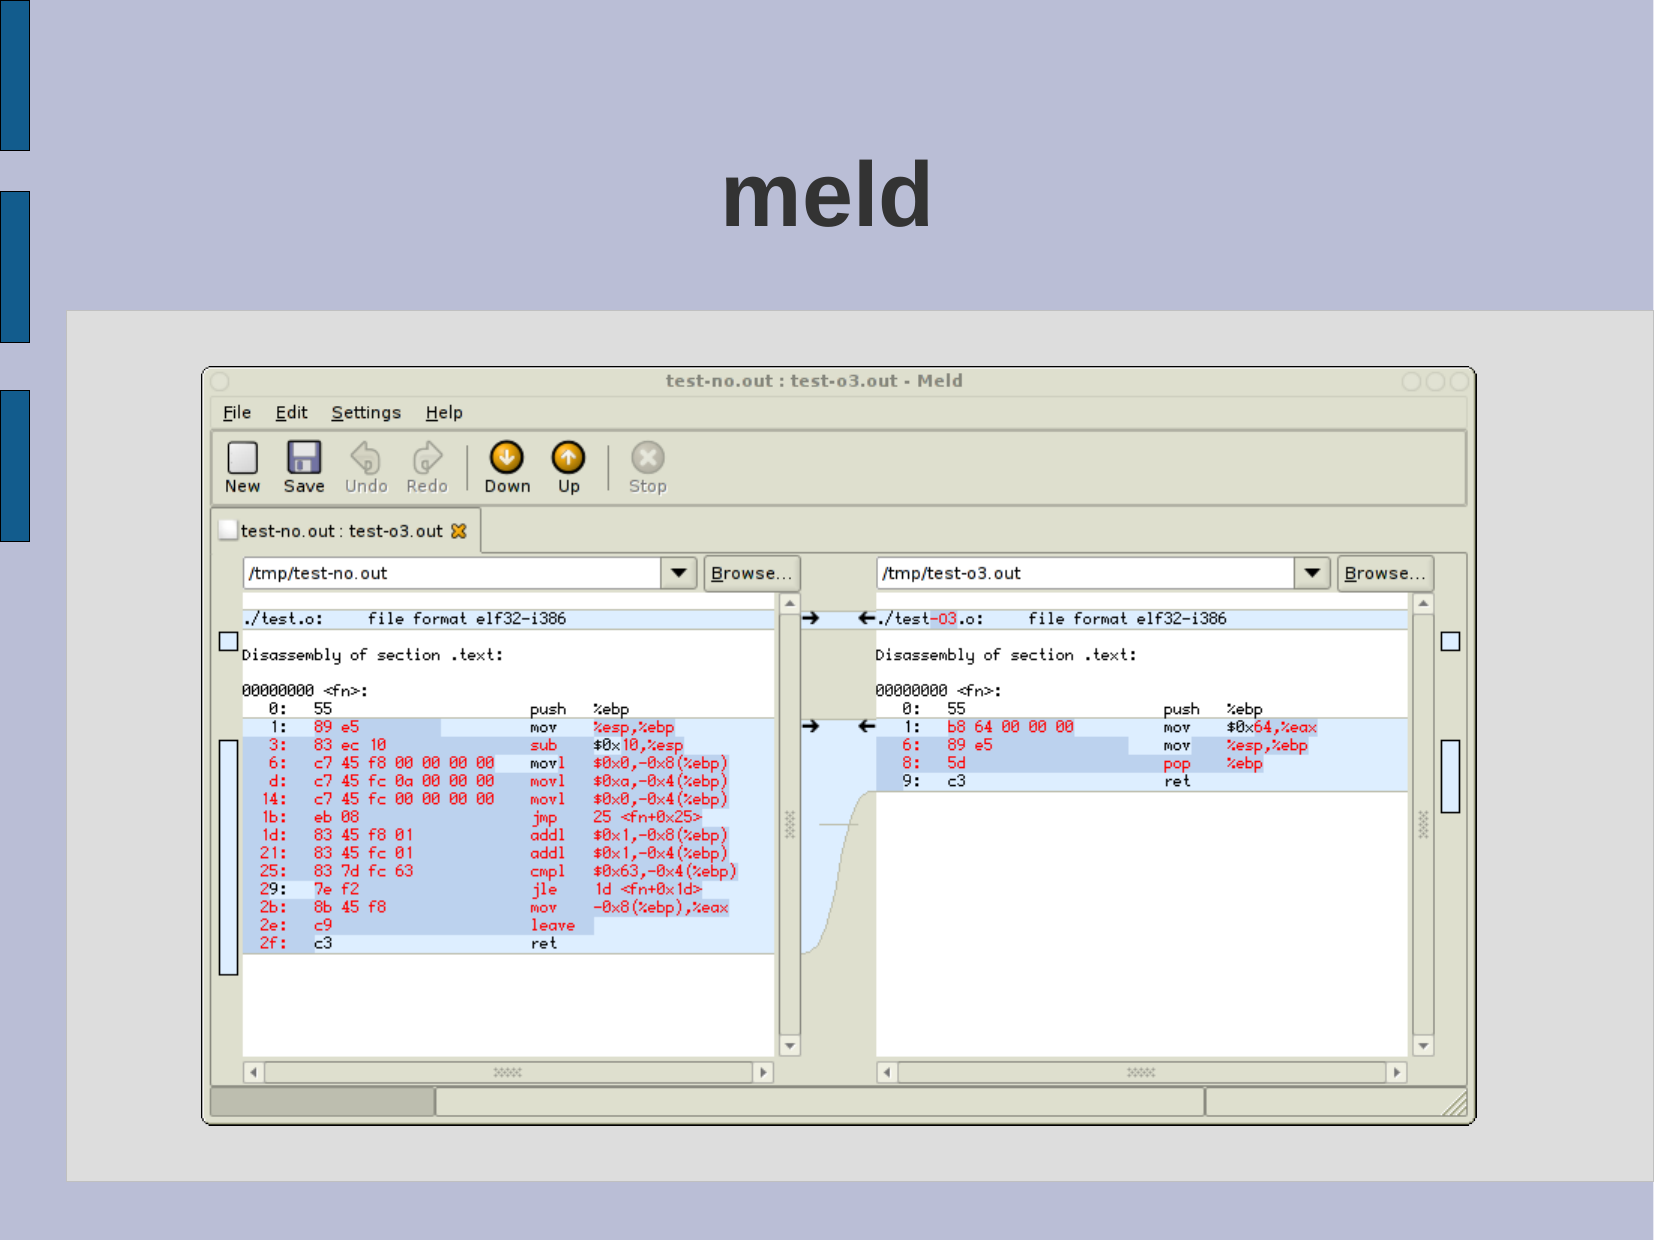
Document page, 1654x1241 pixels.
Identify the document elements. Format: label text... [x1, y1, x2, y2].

picture [201, 366, 1477, 1126]
title meld [121, 98, 1534, 291]
